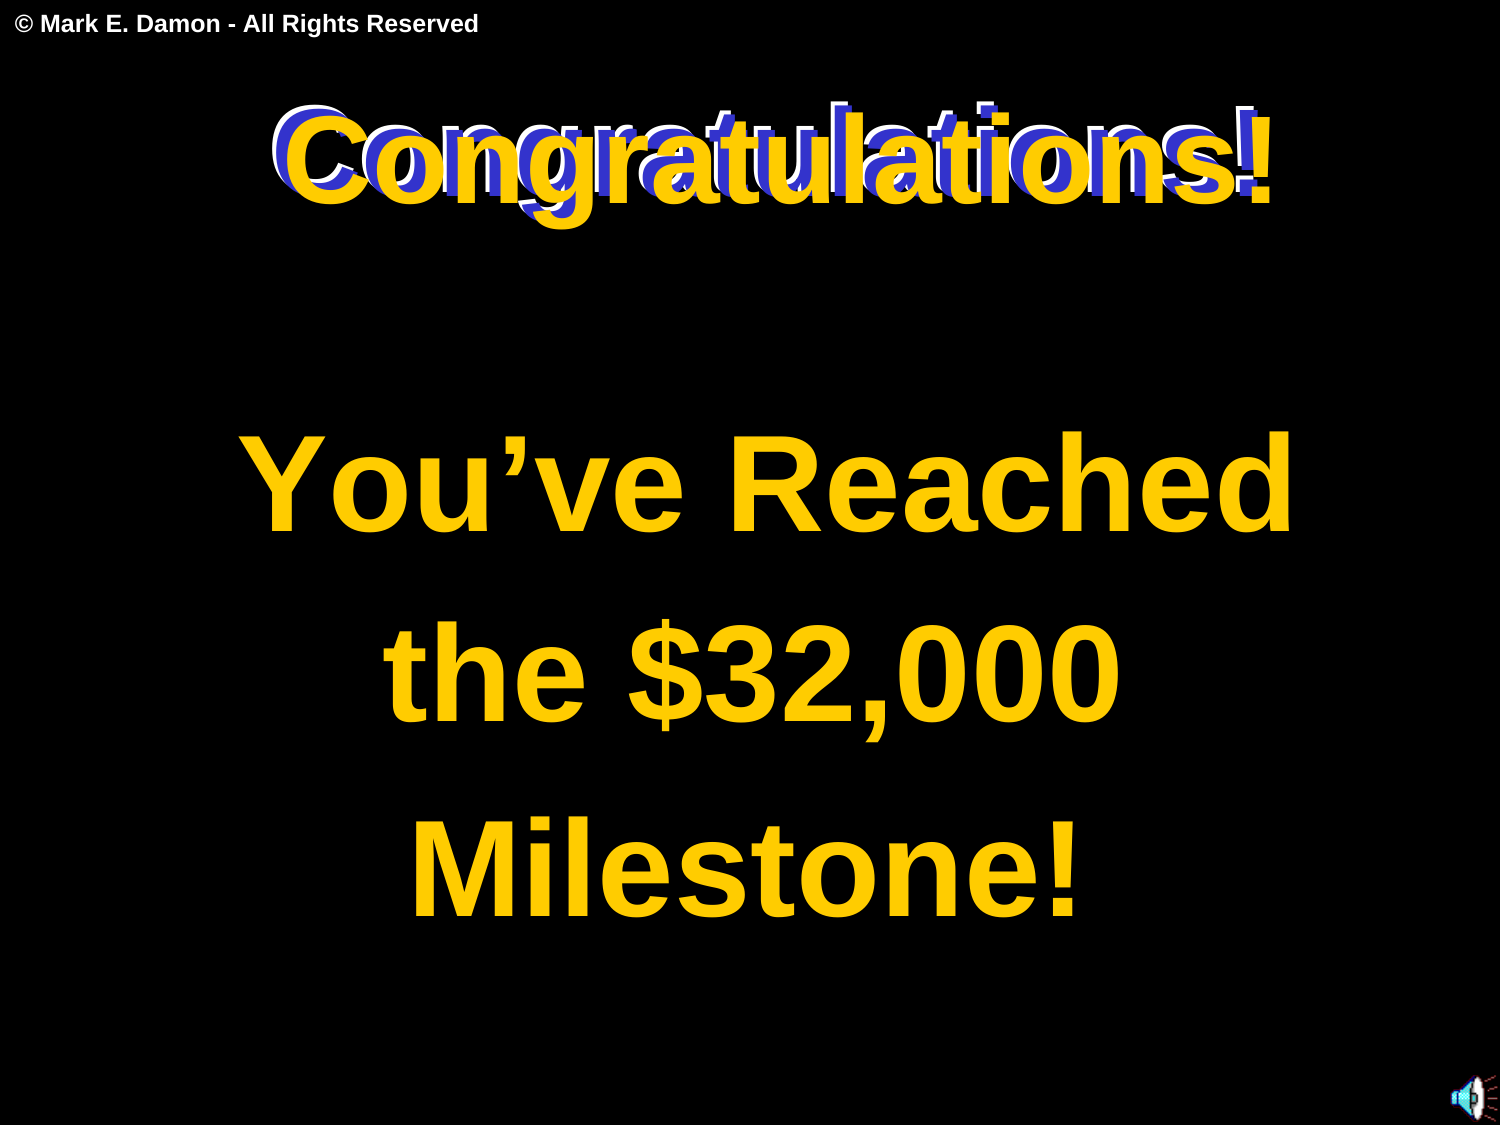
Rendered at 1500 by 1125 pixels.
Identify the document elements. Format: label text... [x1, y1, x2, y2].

text_box You’ve Reached [123, 385, 1412, 567]
picture [1449, 1074, 1500, 1125]
text_box Congratulations! [138, 70, 1427, 237]
text_box Milestone! [392, 770, 1103, 952]
text_box Congratulations! [127, 63, 1416, 229]
text_box Congratulations! [123, 59, 1412, 225]
text_box the $32,000 [368, 576, 1140, 757]
